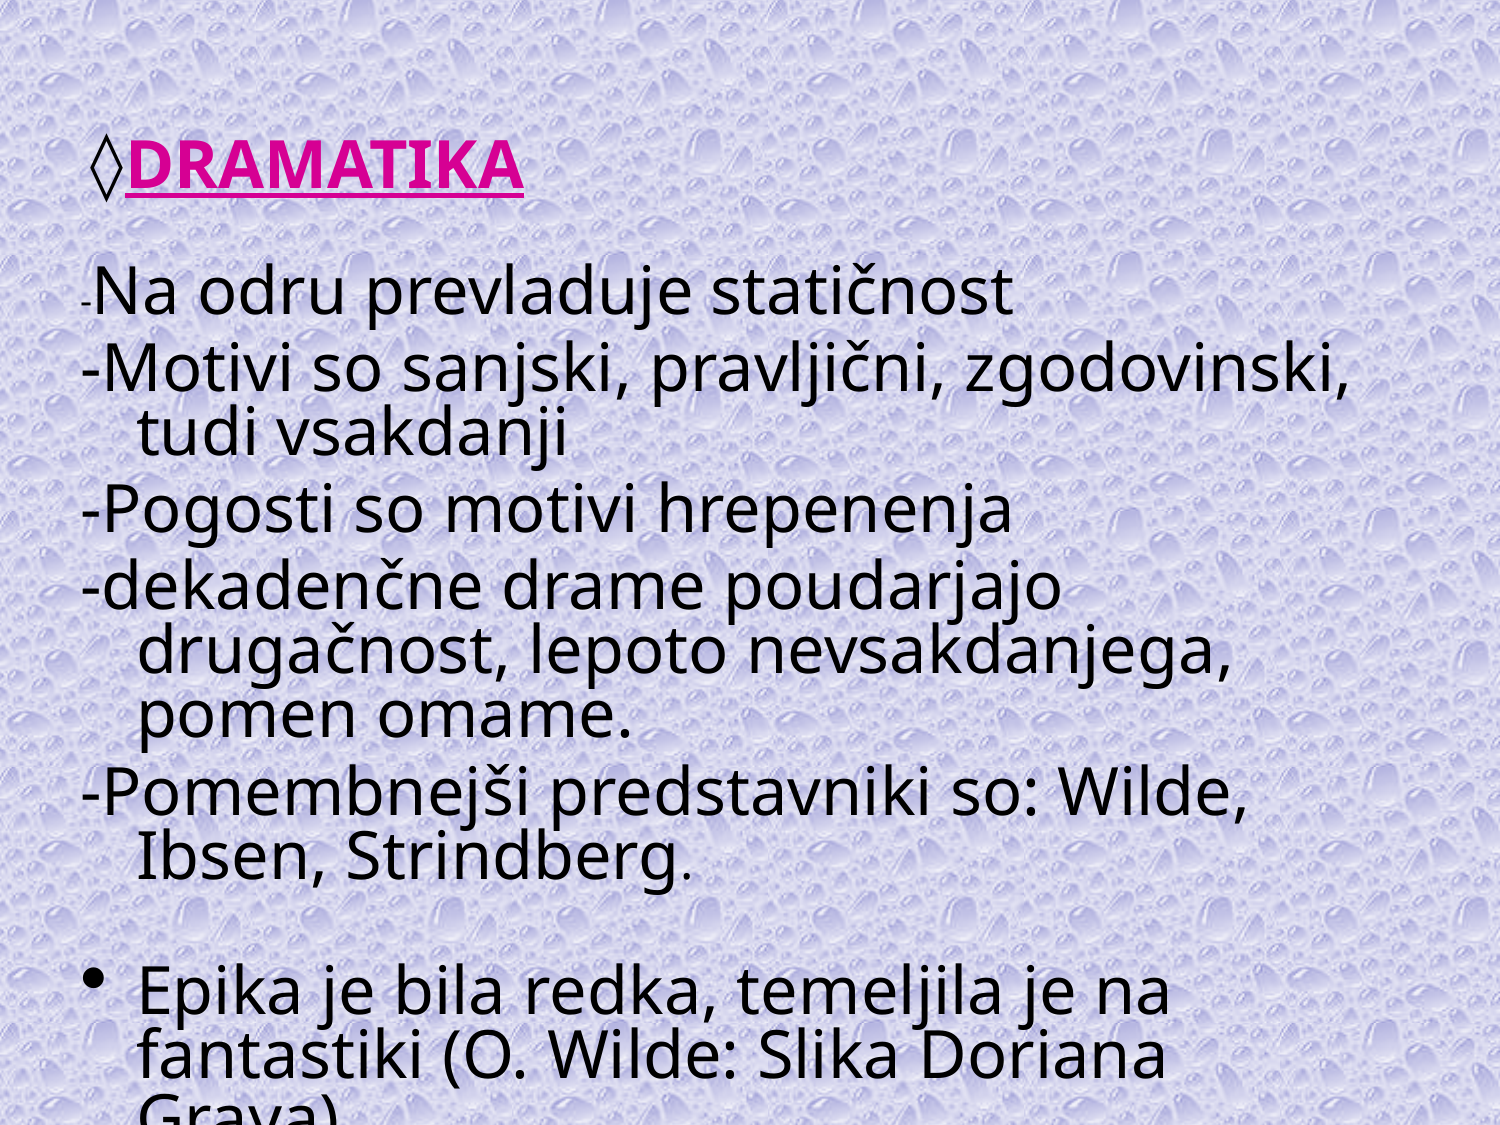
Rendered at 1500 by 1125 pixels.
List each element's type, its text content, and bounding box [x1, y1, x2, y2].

title DRAMATIKA [75, 47, 1425, 275]
picture [0, 0, 1500, 1125]
list -Na odru prevladuje statičnost -Motivi so sanjski, pravljični, zgodovinski, tudi vsakdanji -Pogosti so motivi hrepenenja -dekadenčne drame poudarjajo drugačnost, lepoto nevsakdanjega, pomen omame. -Pomembnejši predstavniki so: Wilde, Ibsen, Strindberg. Epika je bila redka, temeljila je na fantastiki (O. Wilde: Slika Doriana Graya). [64, 255, 1415, 1059]
